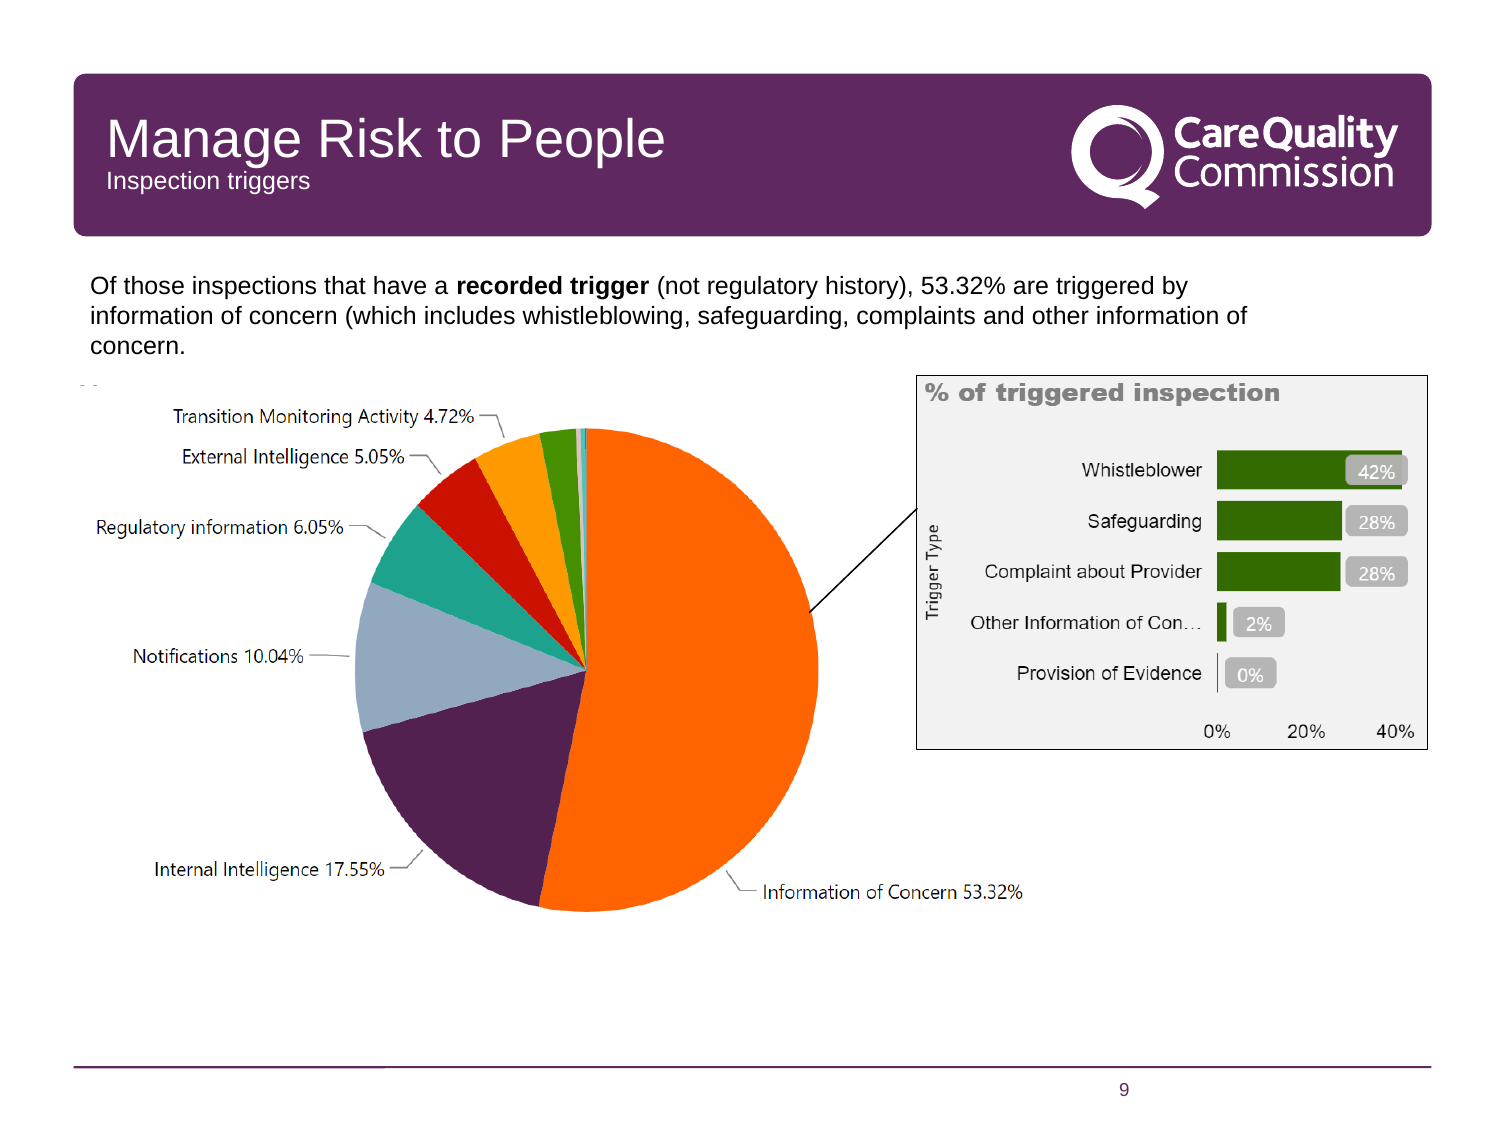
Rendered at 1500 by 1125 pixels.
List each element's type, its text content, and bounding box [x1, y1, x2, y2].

text_box 9 [1119, 1025, 1432, 1101]
text_box Of those inspections that have a recorded trigger (not regulatory history), 53.32% are triggered by information of concern (which includes whistleblowing, safeguarding, complaints and other information of concern. [75, 262, 1331, 338]
picture [917, 376, 1427, 749]
picture [73, 385, 1035, 937]
title Manage Risk to People Inspection triggers [106, 79, 1022, 229]
